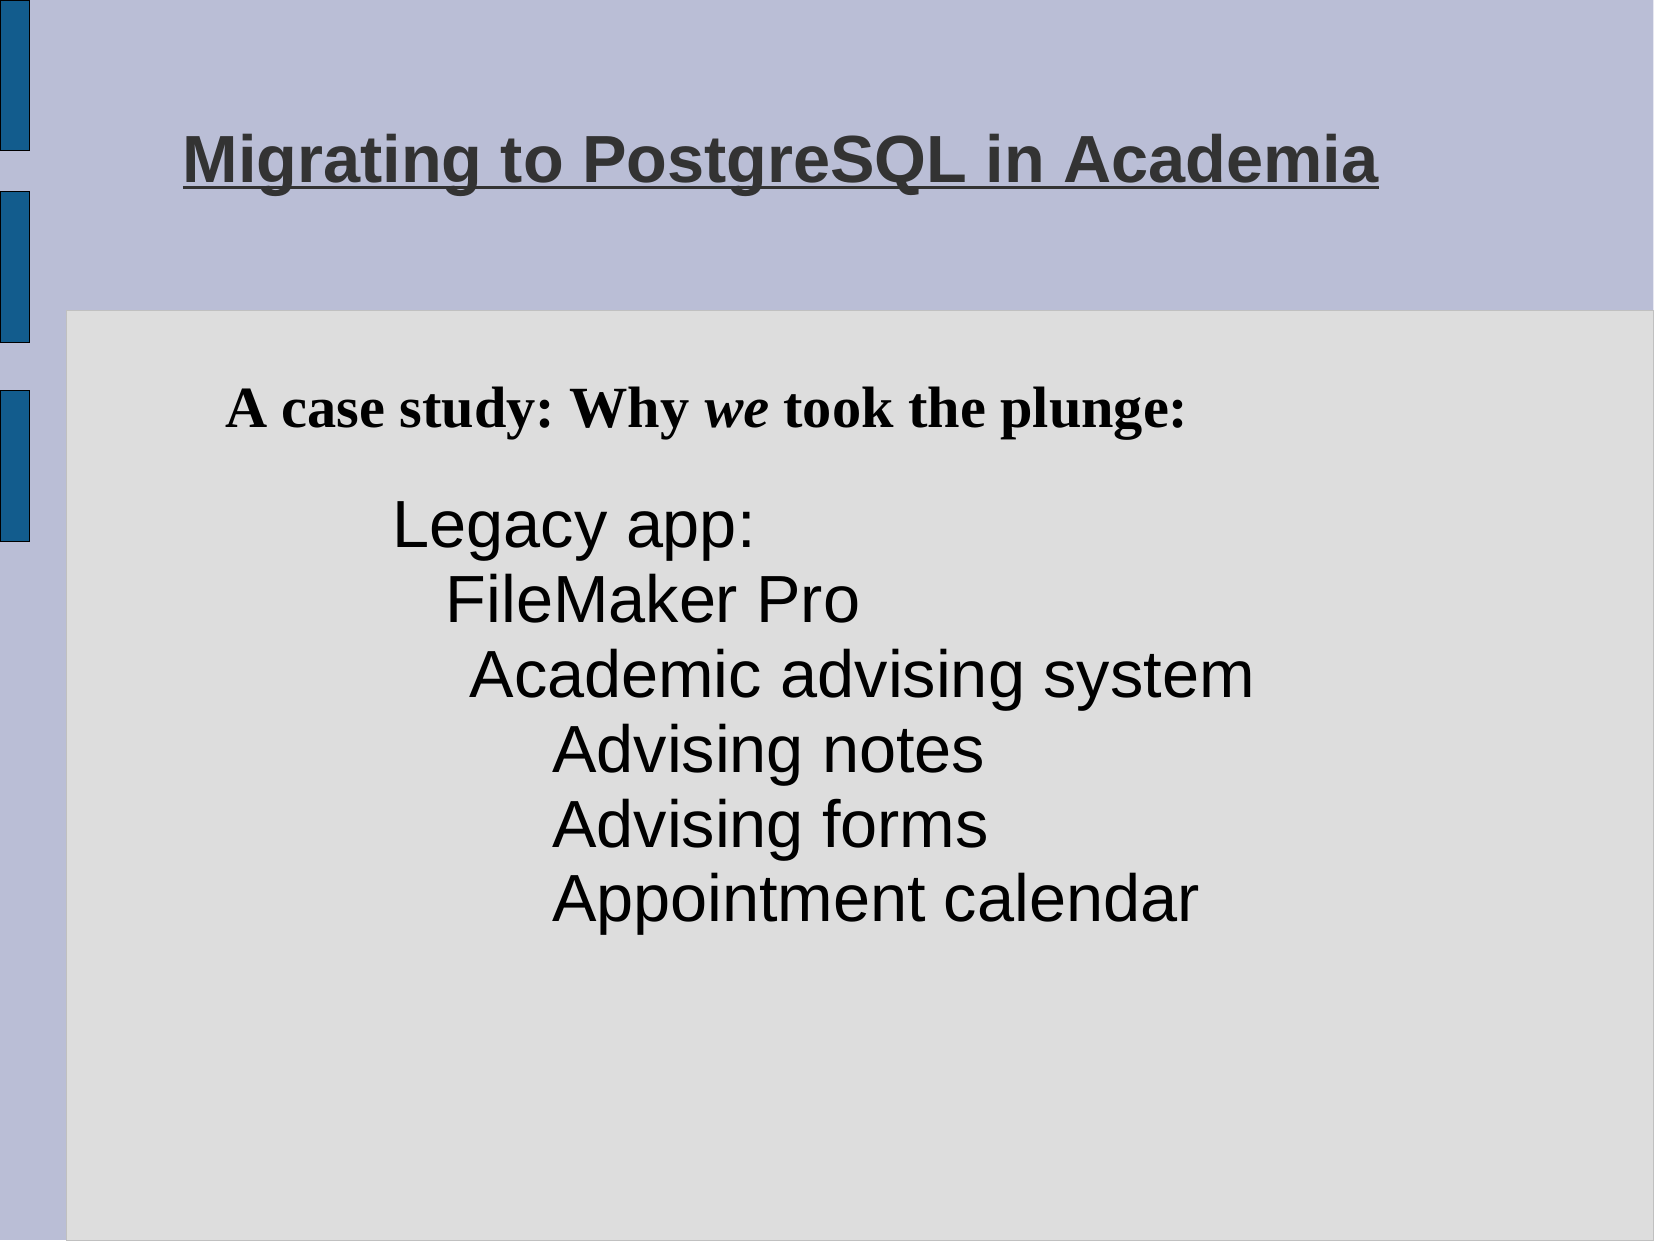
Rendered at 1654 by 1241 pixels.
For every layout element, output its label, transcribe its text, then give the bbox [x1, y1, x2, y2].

text_box A case study: Why we took the plunge: [225, 375, 1388, 441]
text_box Legacy app: FileMaker Pro Academic advising system Advising notes Advising forms Appointment calendar [375, 487, 1388, 937]
title Migrating to PostgreSQL in Academia [75, 55, 1488, 263]
